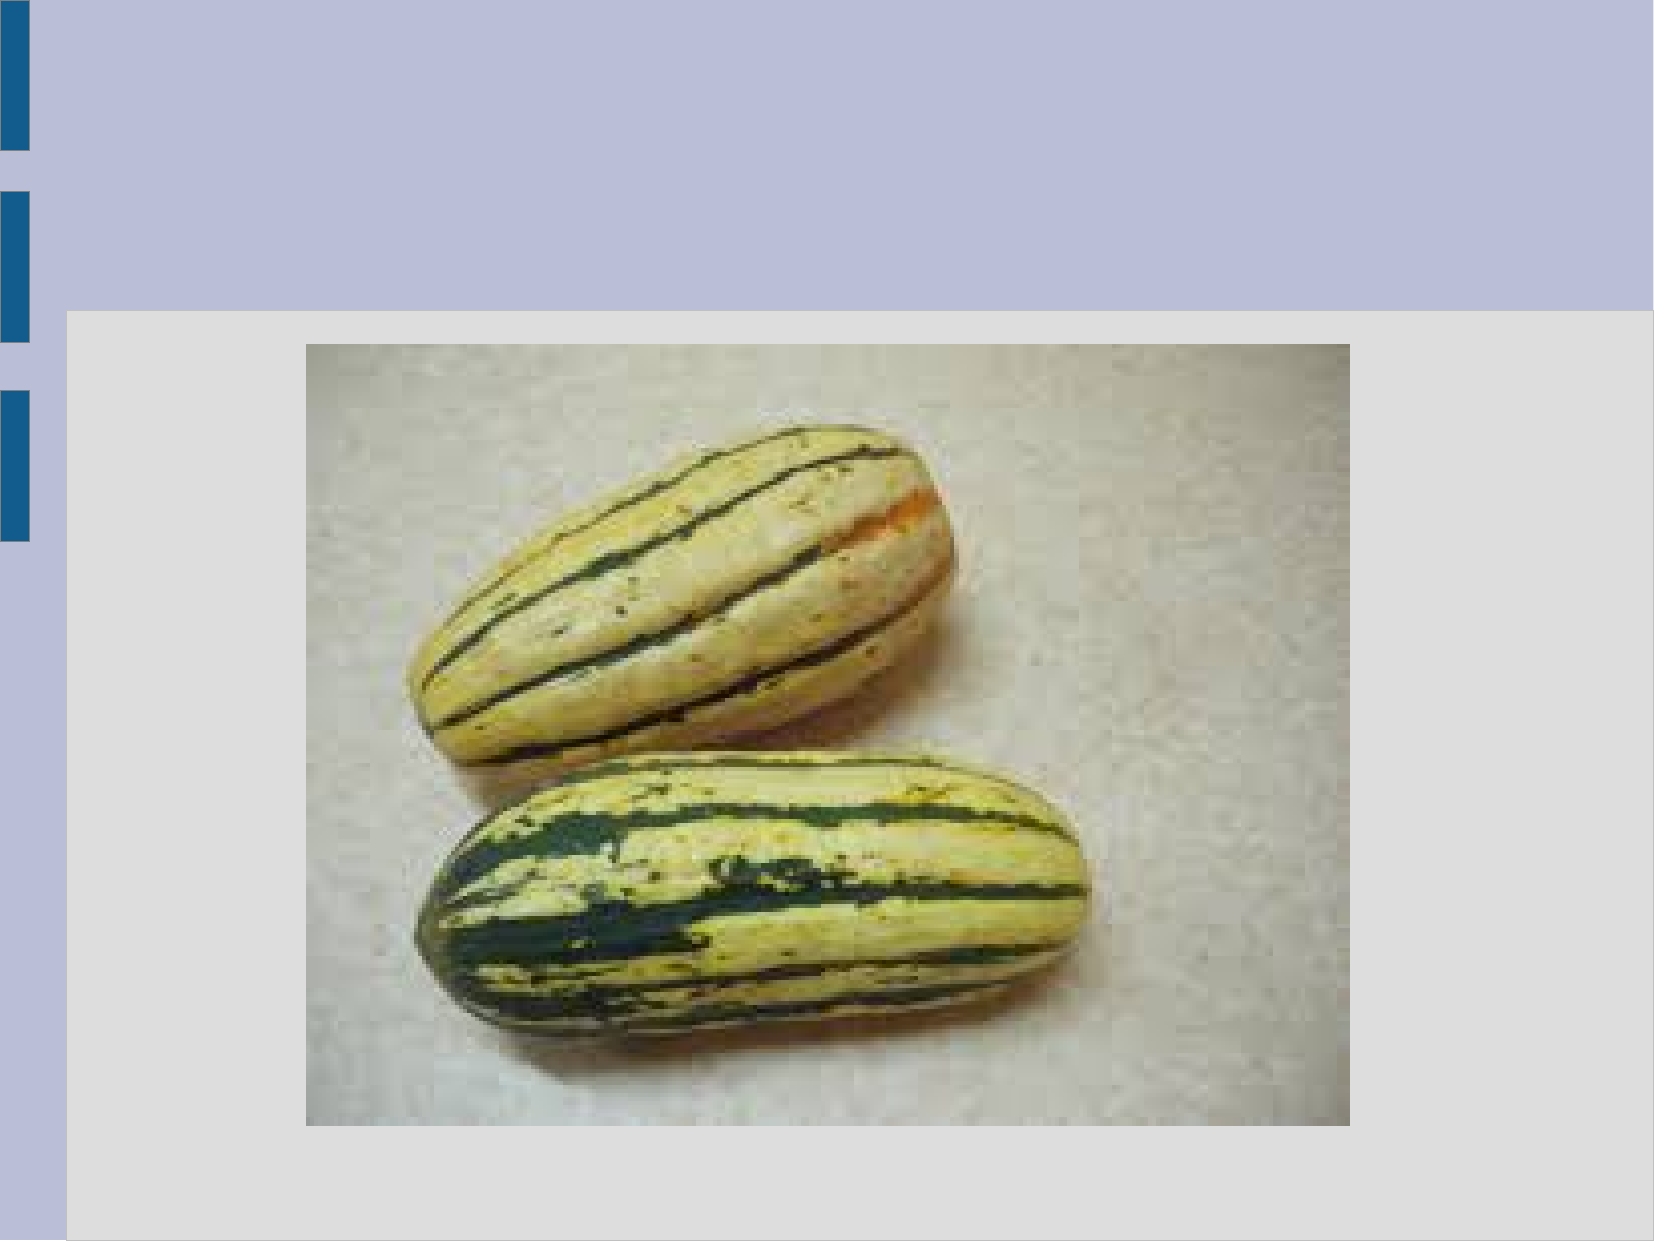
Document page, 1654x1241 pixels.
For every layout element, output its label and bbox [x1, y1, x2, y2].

picture [306, 344, 1350, 1126]
